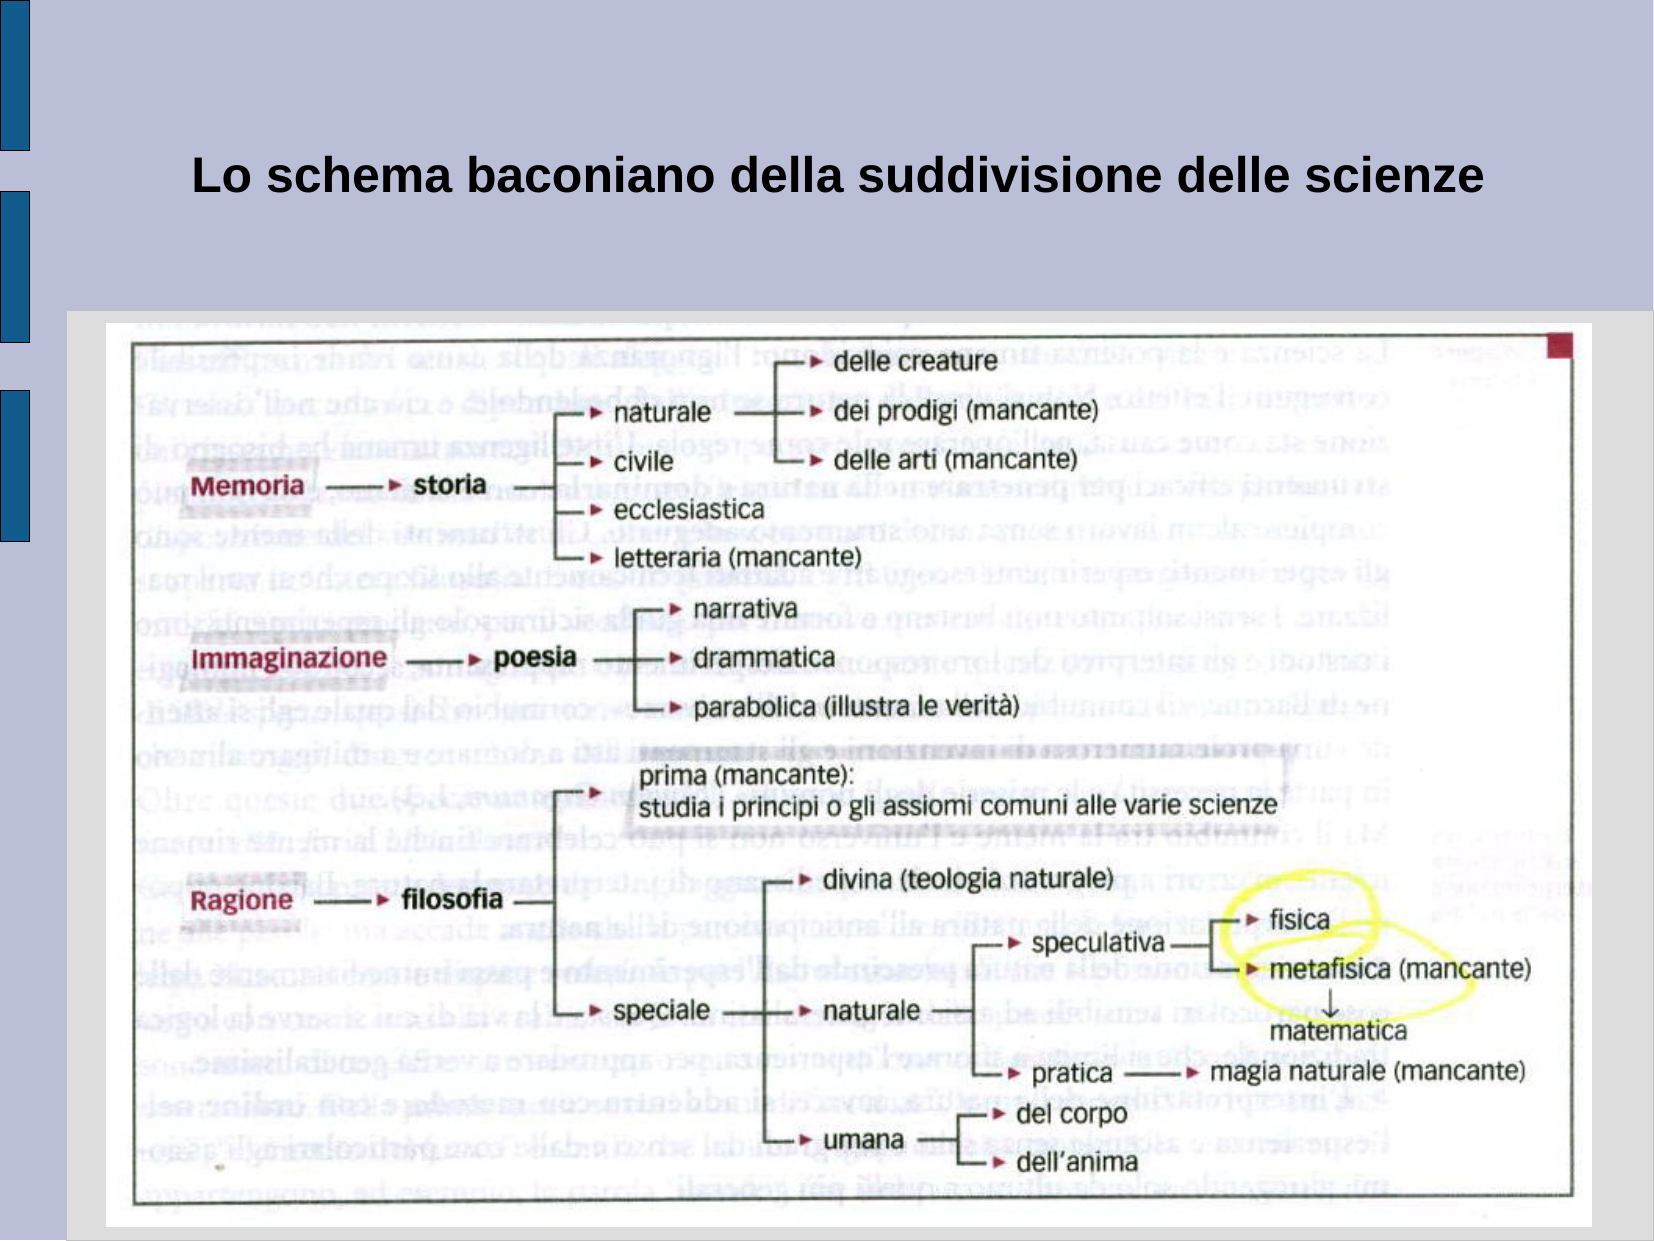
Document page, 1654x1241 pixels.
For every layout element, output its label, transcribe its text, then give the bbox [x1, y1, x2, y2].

text_box Lo schema baconiano della suddivisione delle scienze [159, 147, 1518, 205]
title [121, 91, 1534, 299]
picture [106, 323, 1592, 1227]
